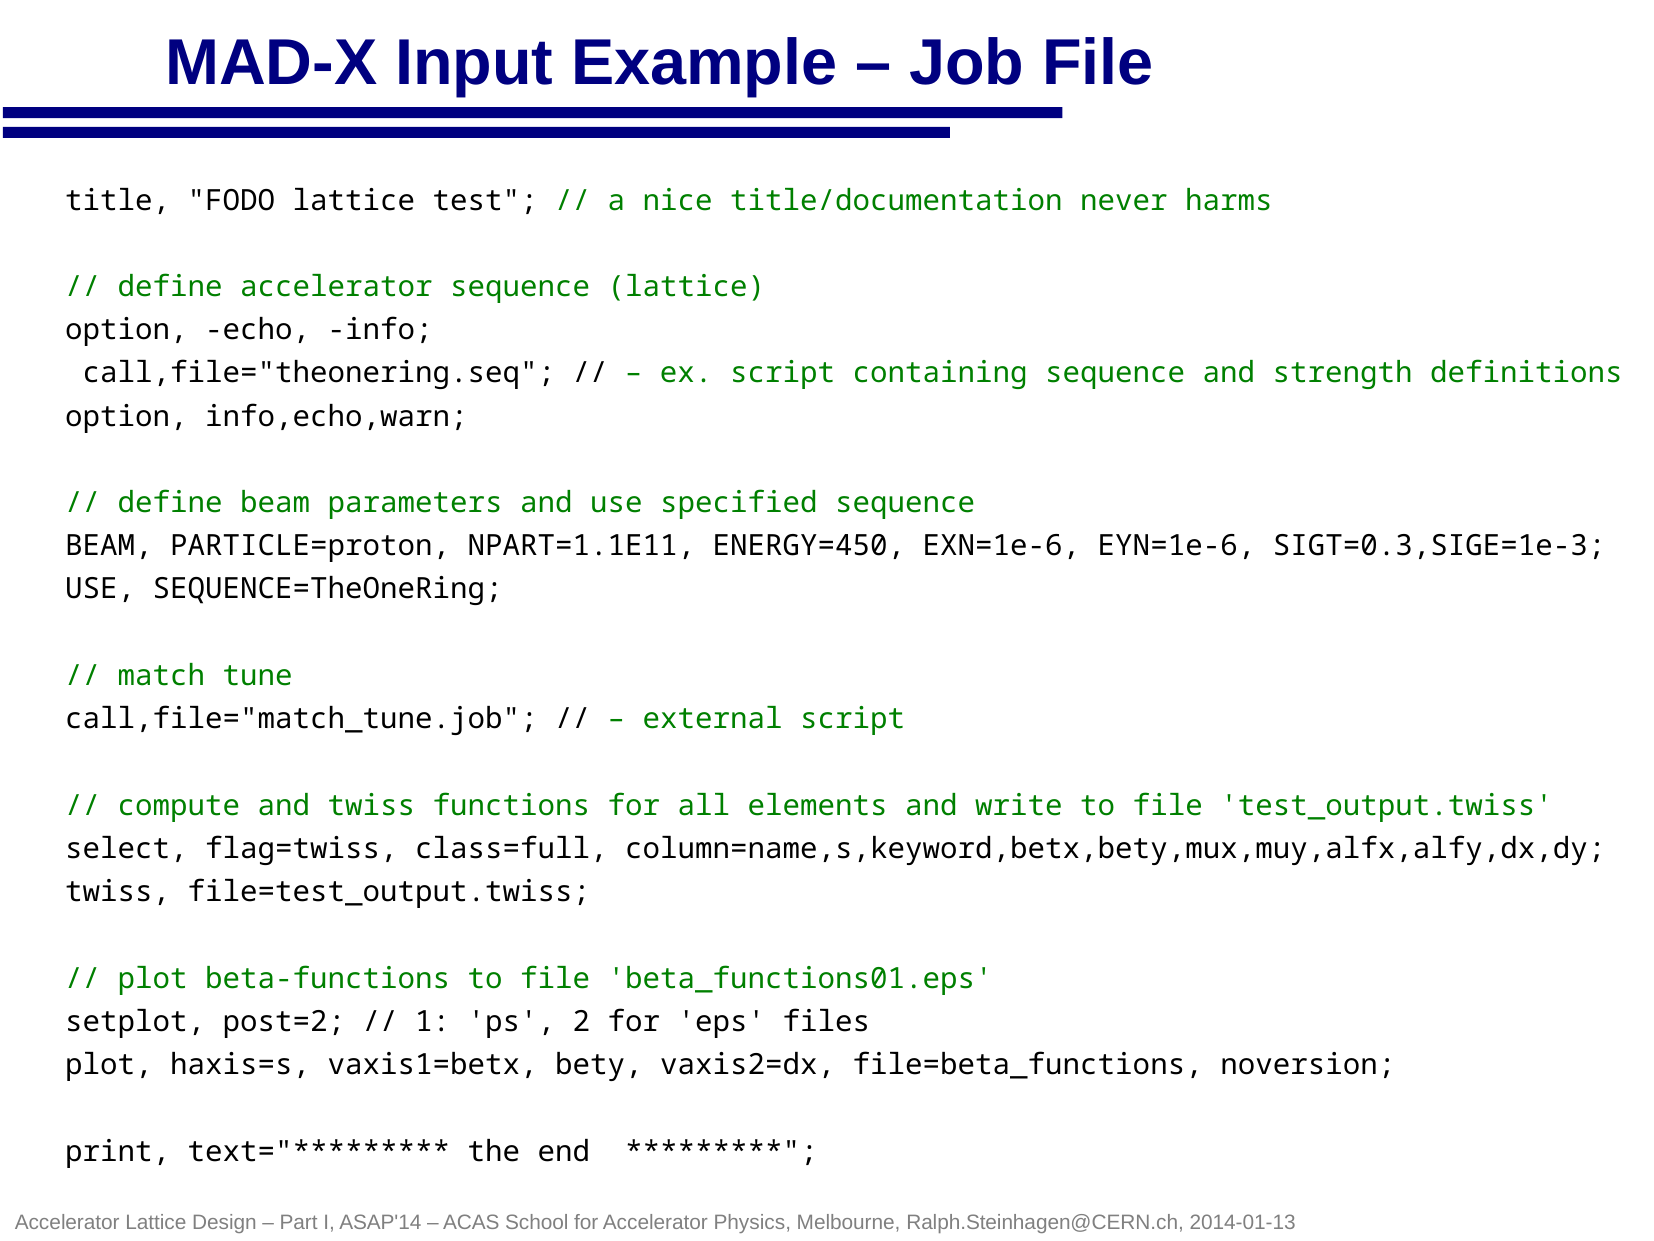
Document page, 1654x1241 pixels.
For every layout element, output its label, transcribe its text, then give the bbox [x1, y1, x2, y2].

list title, "FODO lattice test"; // a nice title/documentation never harms // define accelerator sequence (lattice) option, -echo, -info; call,file="theonering.seq"; // – ex. script containing sequence and strength definitions option, info,echo,warn; // define beam parameters and use specified sequence BEAM, PARTICLE=proton, NPART=1.1E11, ENERGY=450, EXN=1e-6, EYN=1e-6, SIGT=0.3,SIGE=1e-3; USE, SEQUENCE=TheOneRing; // match tune call,file="match_tune.job"; // – external script // compute and twiss functions for all elements and write to file 'test_output.twiss' select, flag=twiss, class=full, column=name,s,keyword,betx,bety,mux,muy,alfx,alfy,dx,dy; twiss, file=test_output.twiss; // plot beta-functions to file 'beta_functions01.eps' setplot, post=2; // 1: 'ps', 2 for 'eps' files plot, haxis=s, vaxis1=betx, bety, vaxis2=dx, file=beta_functions, noversion; print, text="********* the end *********"; [65, 175, 1628, 1187]
title MAD-X Input Example – Job File [165, 0, 1323, 124]
